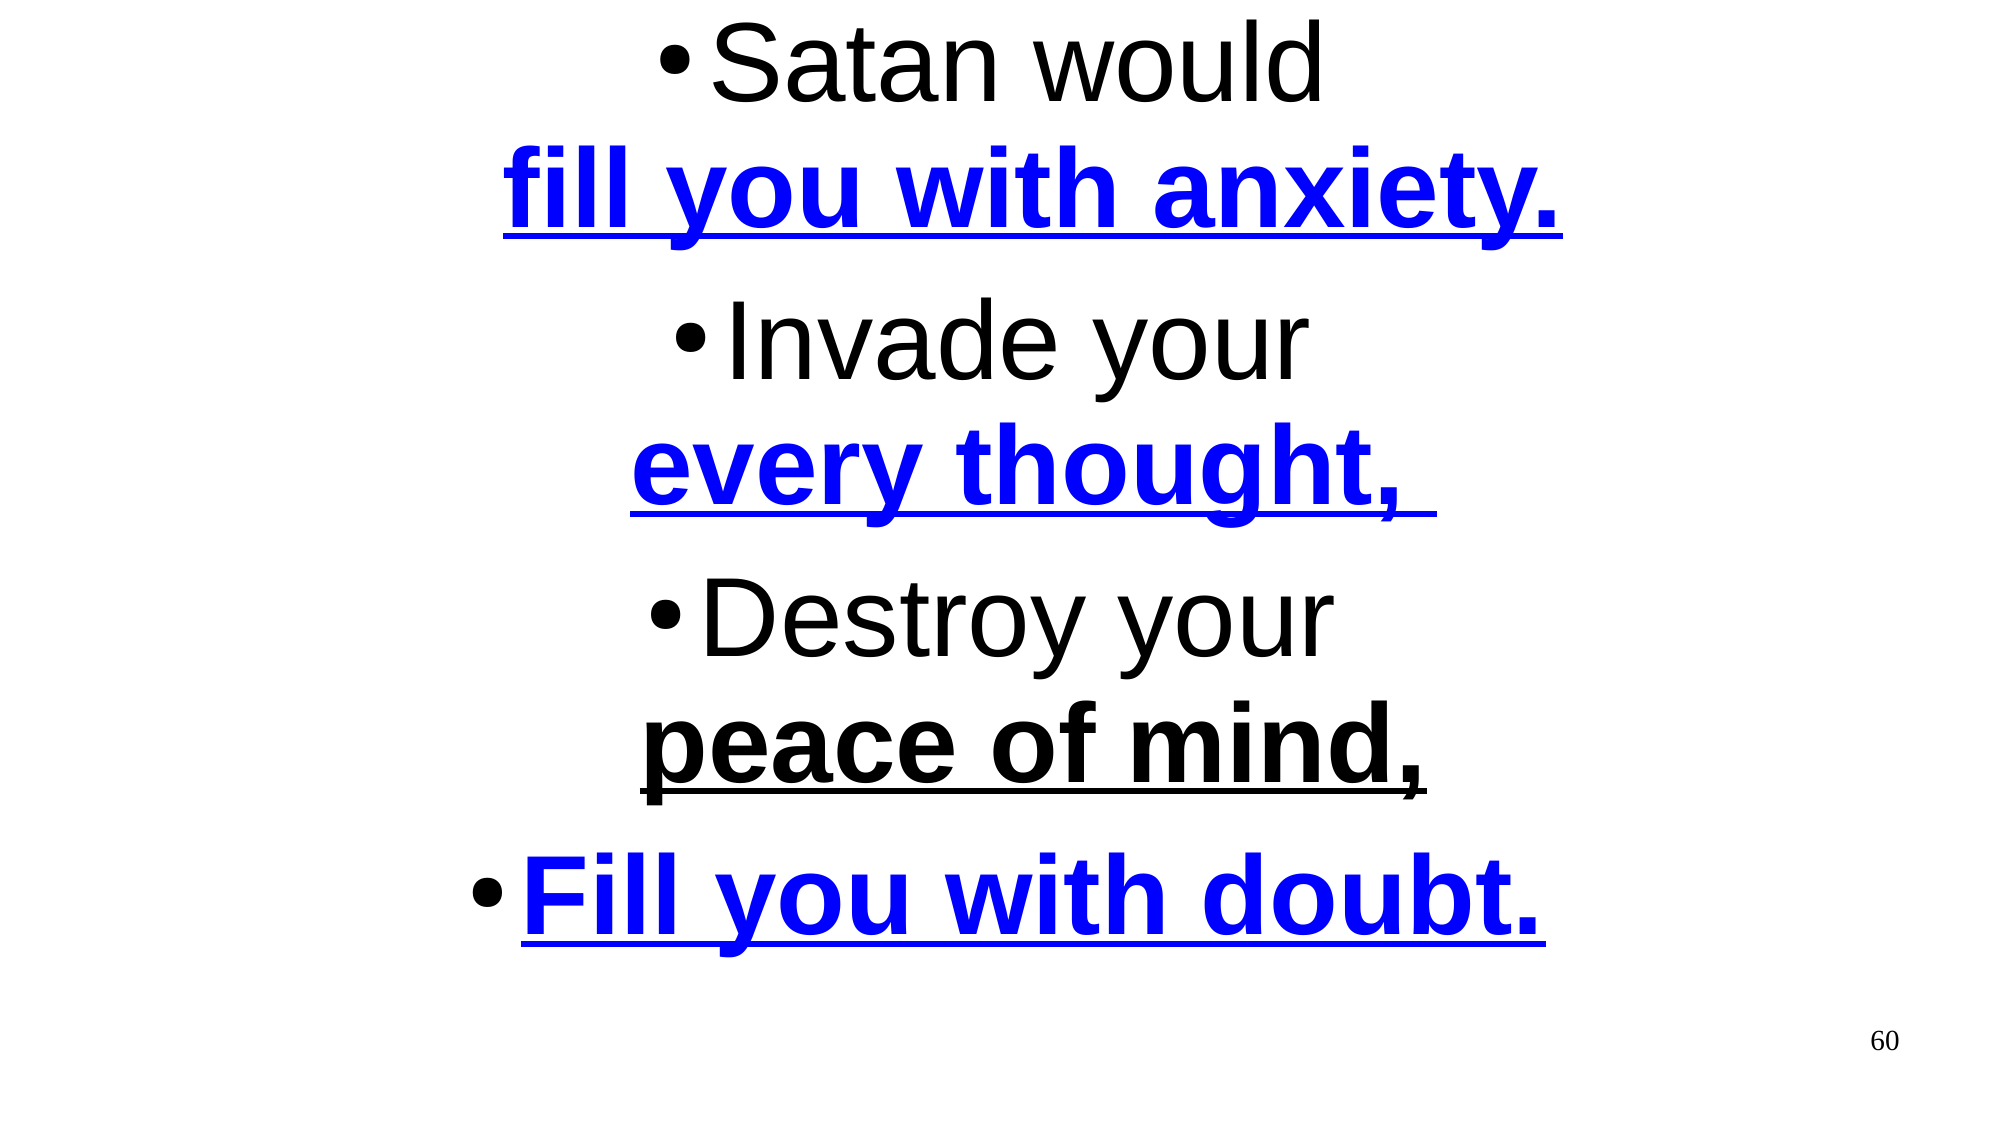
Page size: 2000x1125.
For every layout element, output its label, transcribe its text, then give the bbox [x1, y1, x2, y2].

list Satan would fill you with anxiety. Invade your every thought, Destroy your peace of mind, Fill you with doubt. [0, 0, 1996, 1123]
